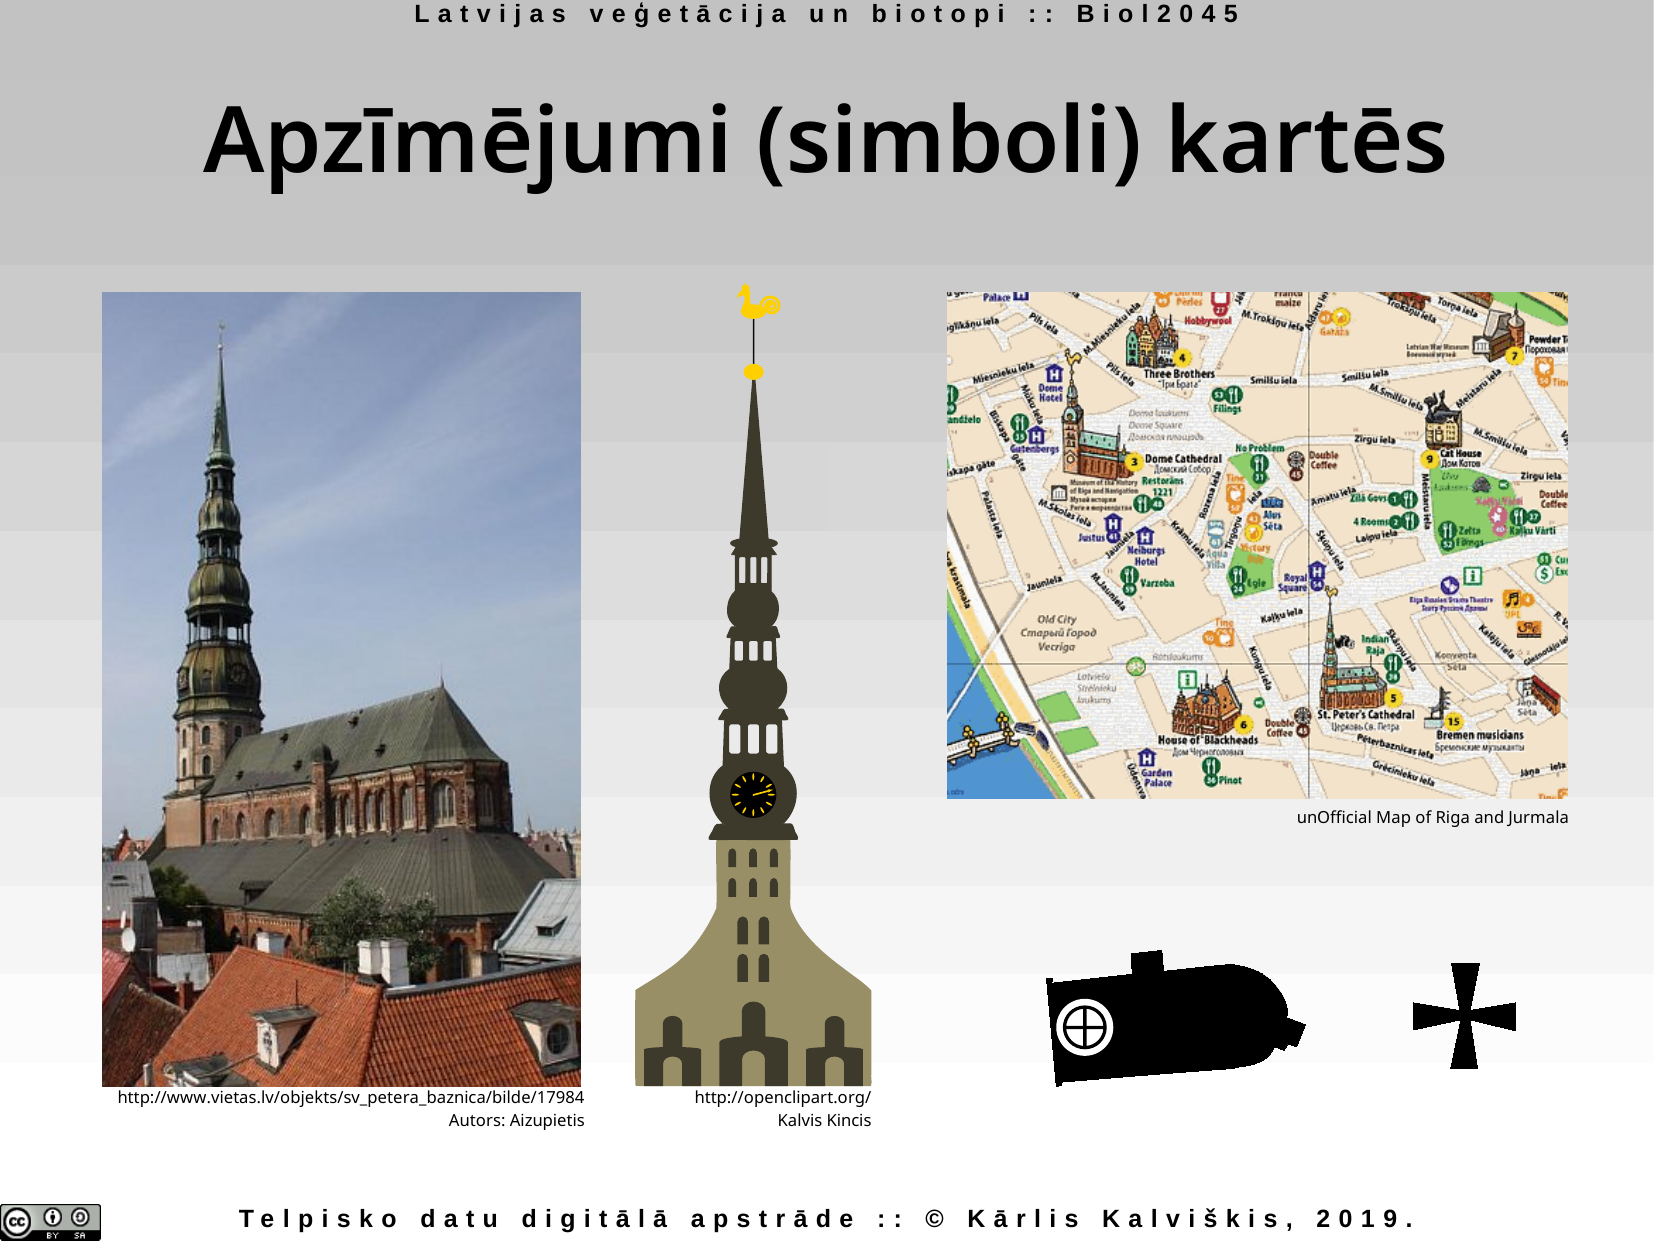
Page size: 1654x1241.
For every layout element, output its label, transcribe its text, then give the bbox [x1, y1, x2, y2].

text_box [1046, 950, 1306, 1087]
title Apzīmējumi (simboli) kartēs [29, 49, 1625, 296]
text_box unOfficial Map of Riga and Jurmala [1311, 808, 1570, 829]
text_box http://www.vietas.lv/objekts/sv_petera_baznica/bilde/17984 Autors: Aizupietis [151, 1091, 586, 1132]
text_box [1413, 963, 1516, 1069]
text_box http://openclipart.org/ Kalvis Kincis [708, 1091, 872, 1132]
picture [0, 0, 1654, 1241]
